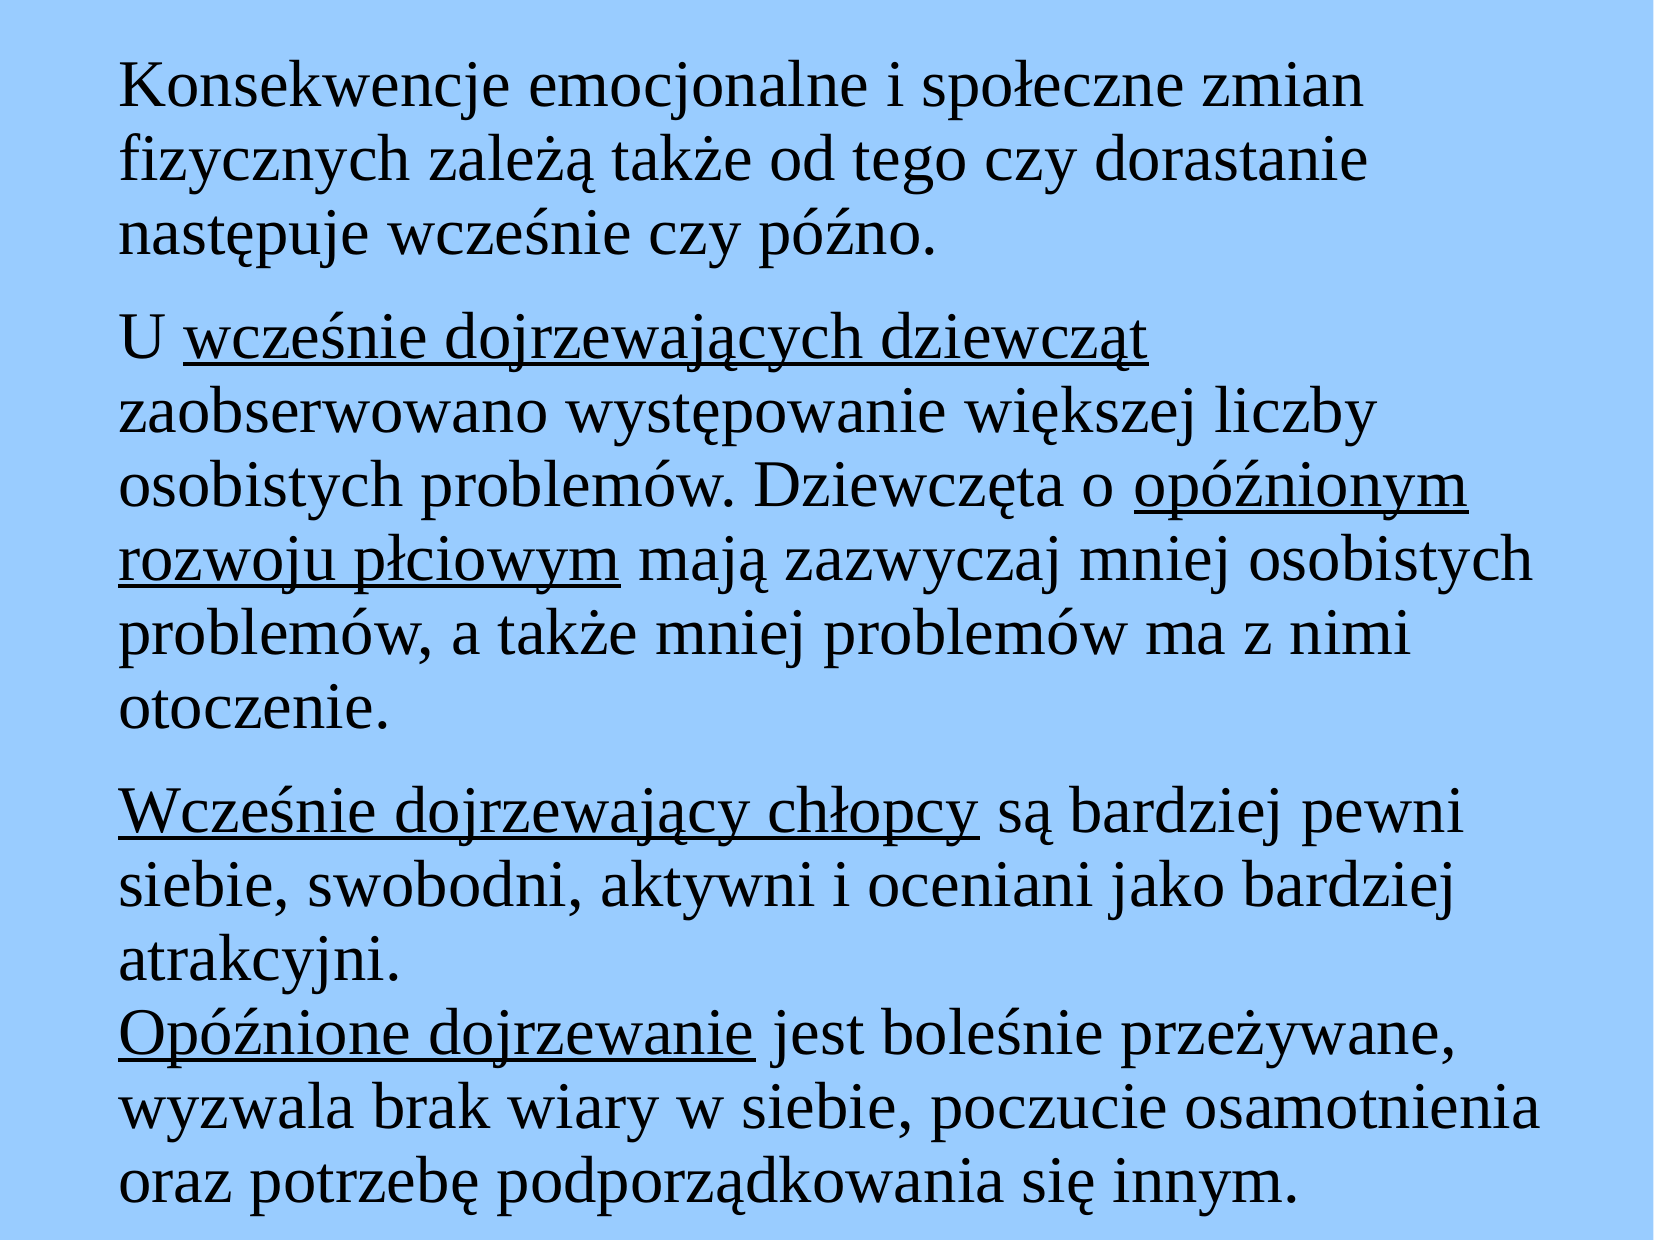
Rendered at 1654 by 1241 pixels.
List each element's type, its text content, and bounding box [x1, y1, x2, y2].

list Konsekwencje emocjonalne i społeczne zmian fizycznych zależą także od tego czy dorastanie następuje wcześnie czy późno. U wcześnie dojrzewających dziewcząt zaobserwowano występowanie większej liczby osobistych problemów. Dziewczęta o opóźnionym rozwoju płciowym mają zazwyczaj mniej osobistych problemów, a także mniej problemów ma z nimi otoczenie. Wcześnie dojrzewający chłopcy są bardziej pewni siebie, swobodni, aktywni i oceniani jako bardziej atrakcyjni. Opóźnione dojrzewanie jest boleśnie przeżywane, wyzwala brak wiary w siebie, poczucie osamotnienia oraz potrzebę podporządkowania się innym. [47, 47, 1595, 1193]
